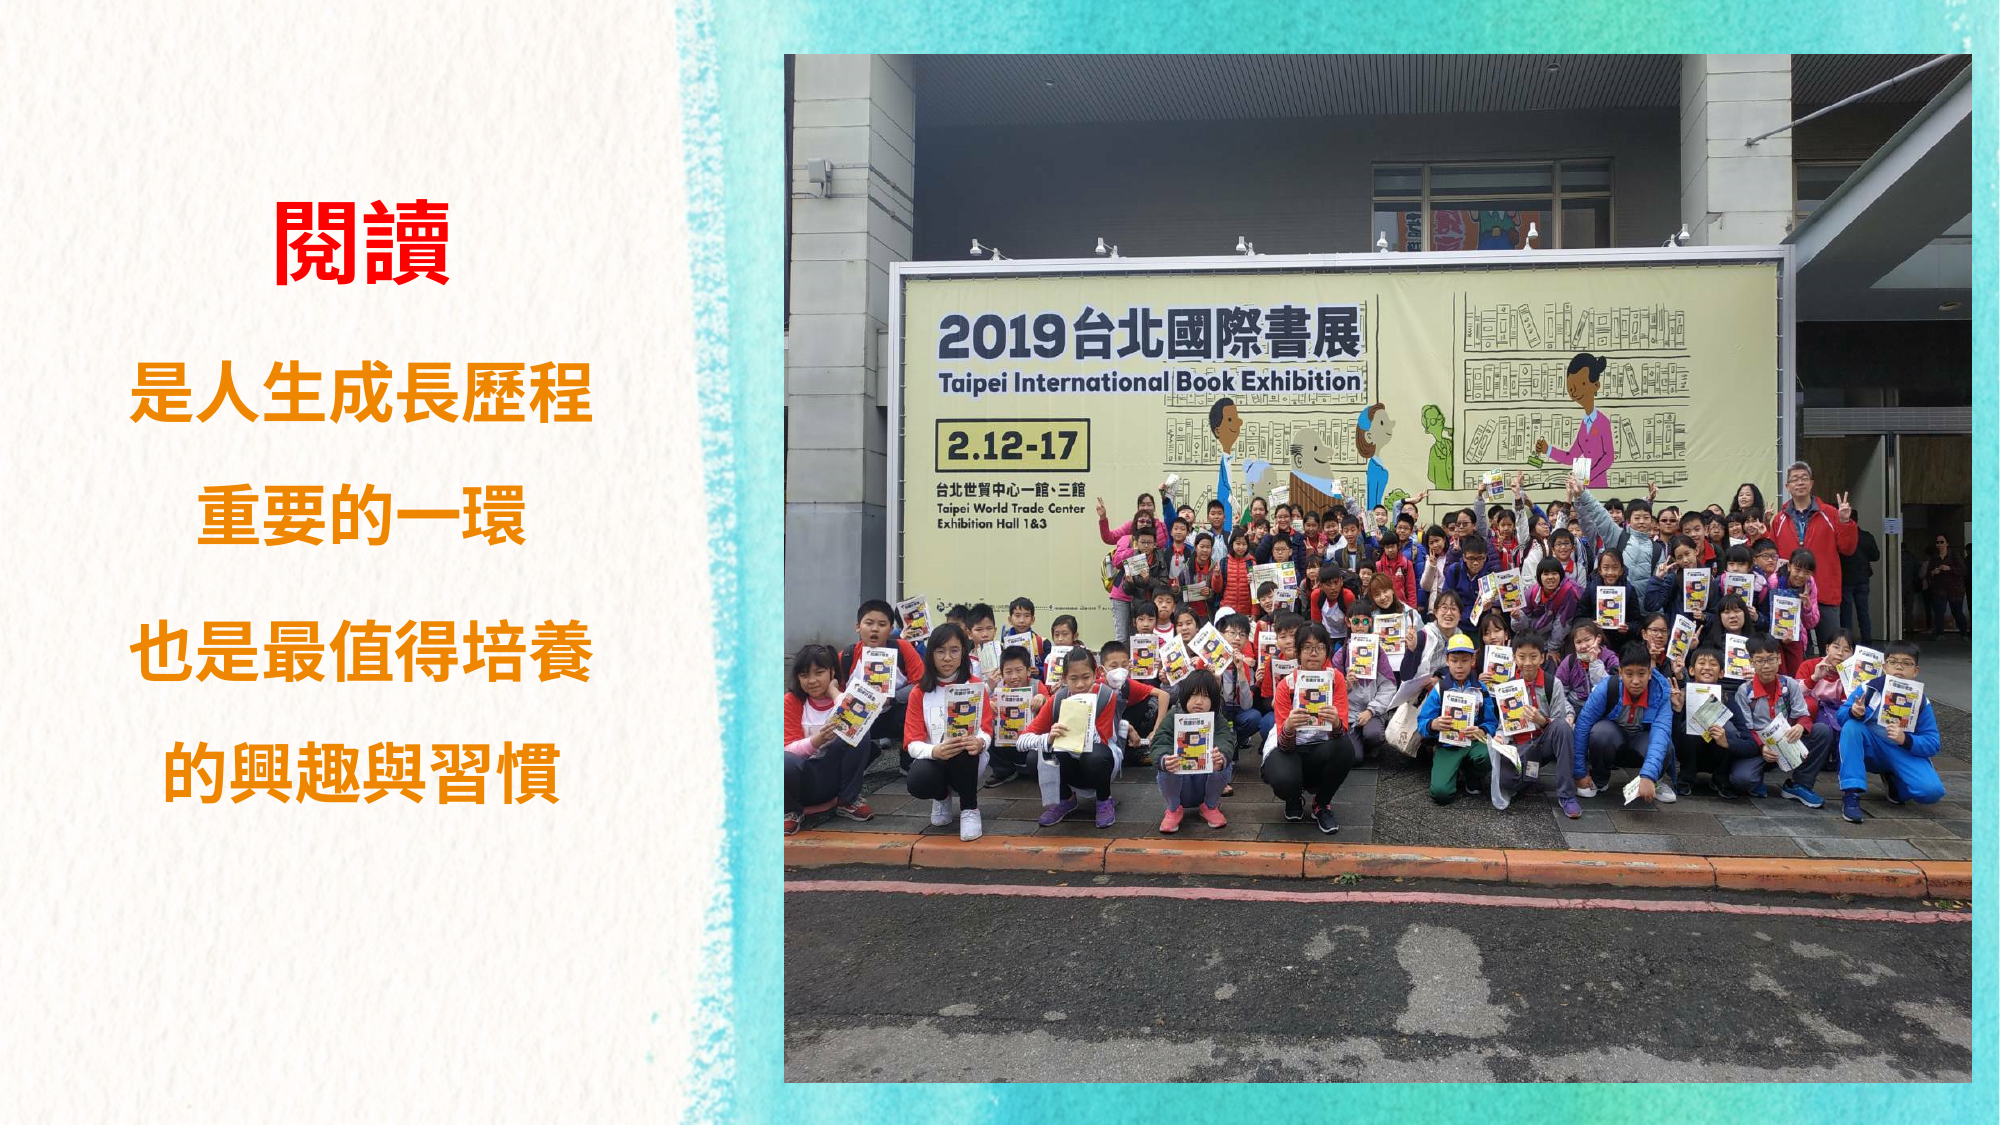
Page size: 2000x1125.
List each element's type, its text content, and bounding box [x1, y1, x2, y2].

picture [0, 0, 2000, 1125]
list 閱讀 是人生成長歷程重要的一環 也是最值得培養的興趣與習慣 [101, 172, 622, 813]
